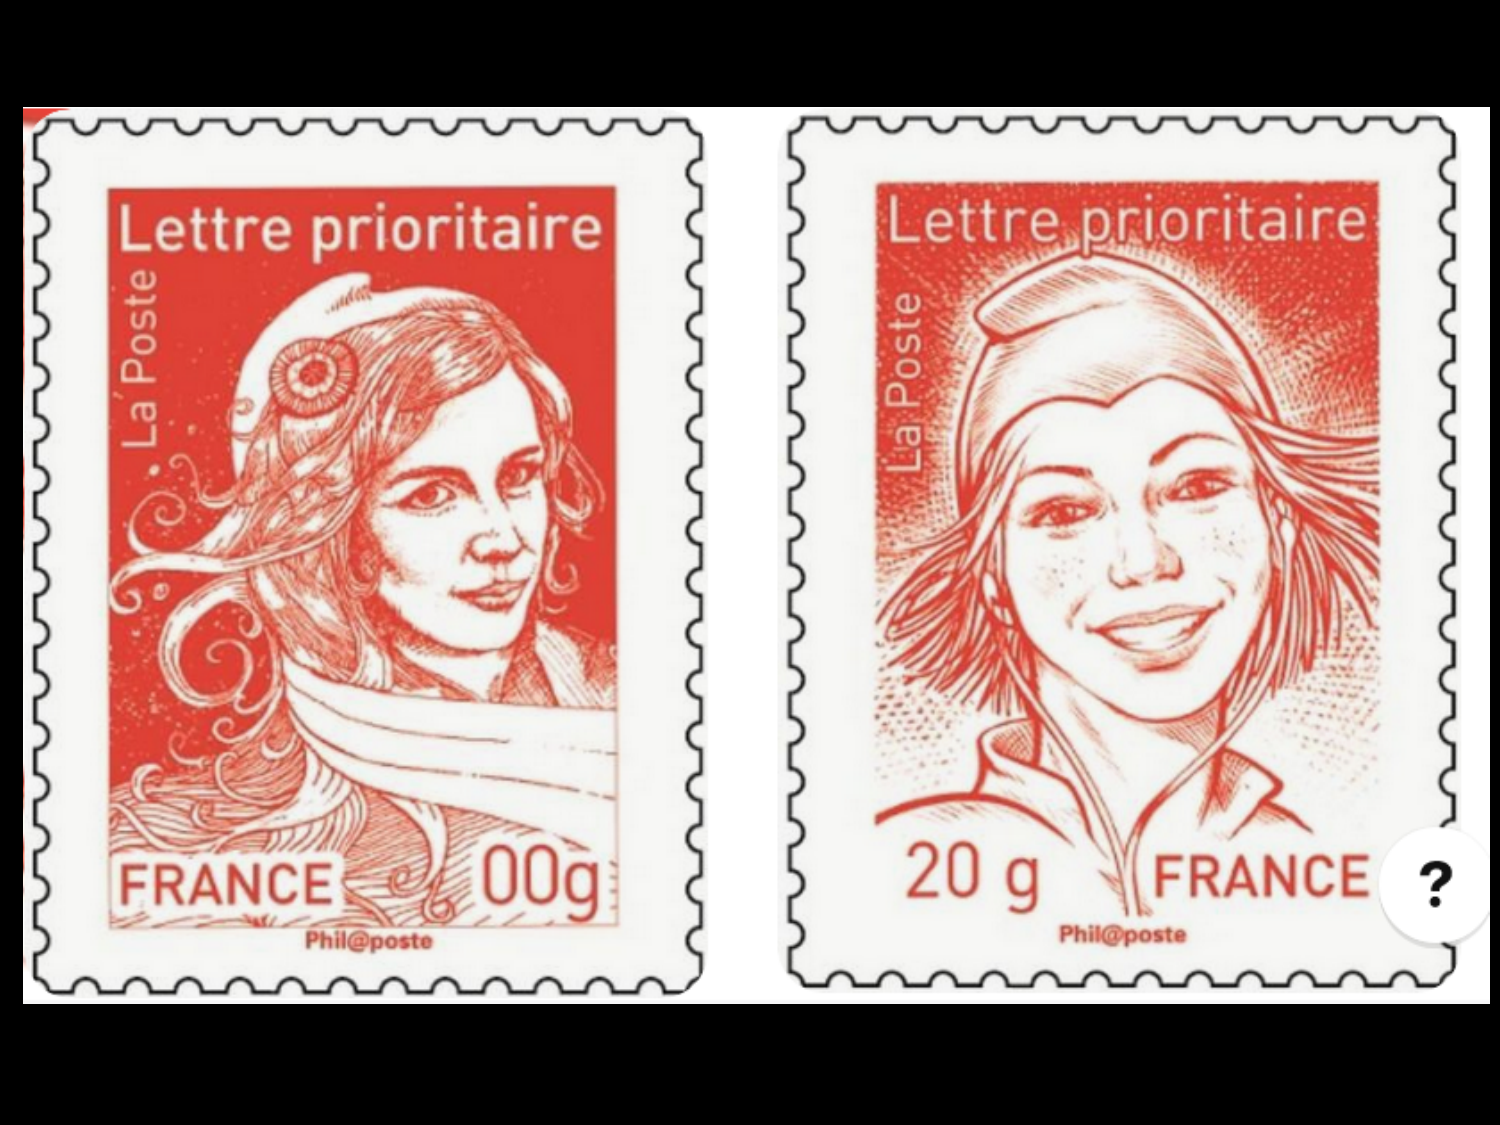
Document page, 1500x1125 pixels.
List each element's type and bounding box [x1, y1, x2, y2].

picture [23, 107, 1490, 1004]
